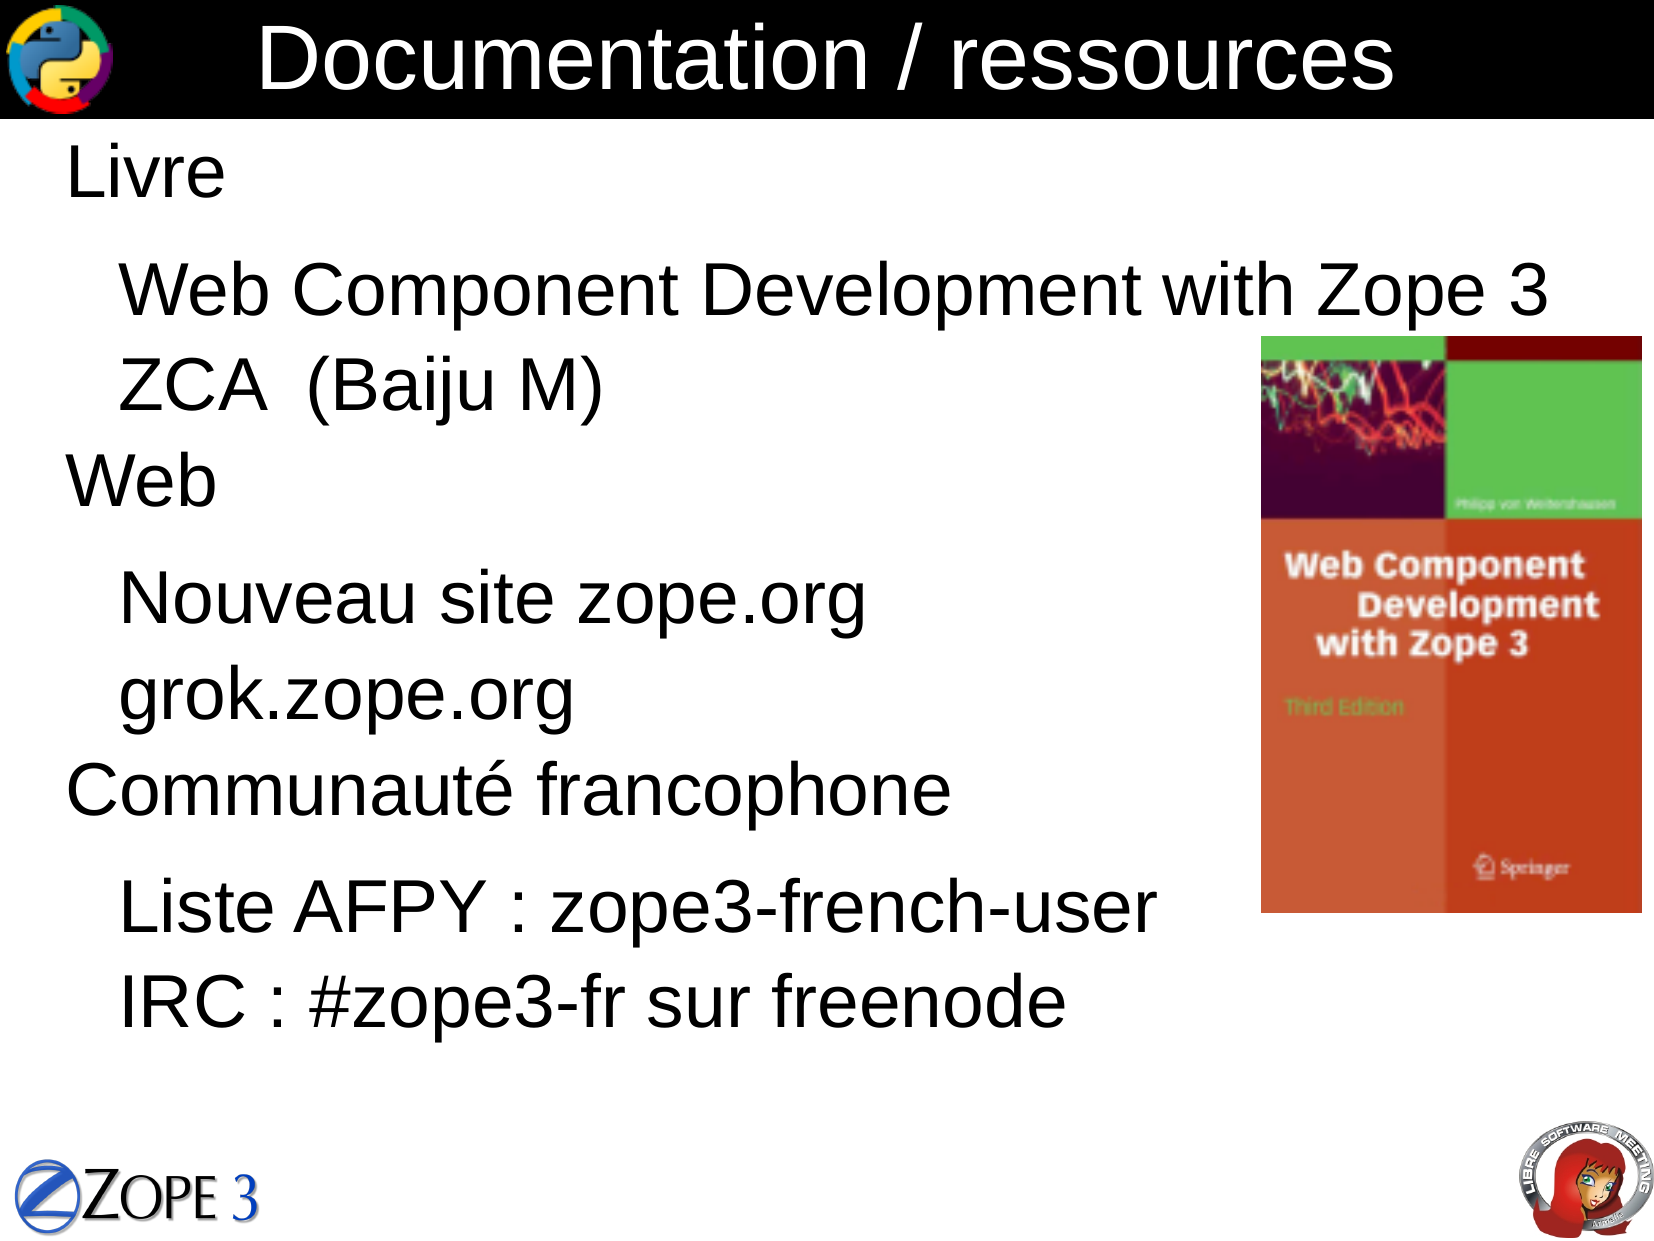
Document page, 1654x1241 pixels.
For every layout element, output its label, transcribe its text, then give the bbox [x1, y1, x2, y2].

picture [1261, 336, 1642, 913]
list Livre Web Component Development with Zope 3 ZCA (Baiju M) Web Nouveau site zope.org grok.zope.org Communauté francophone Liste AFPY : zope3-french-user IRC : #zope3-fr sur freenode [47, 129, 1625, 1091]
title Documentation / ressources [0, 0, 1654, 119]
picture [1519, 1121, 1654, 1238]
picture [0, 1144, 266, 1241]
